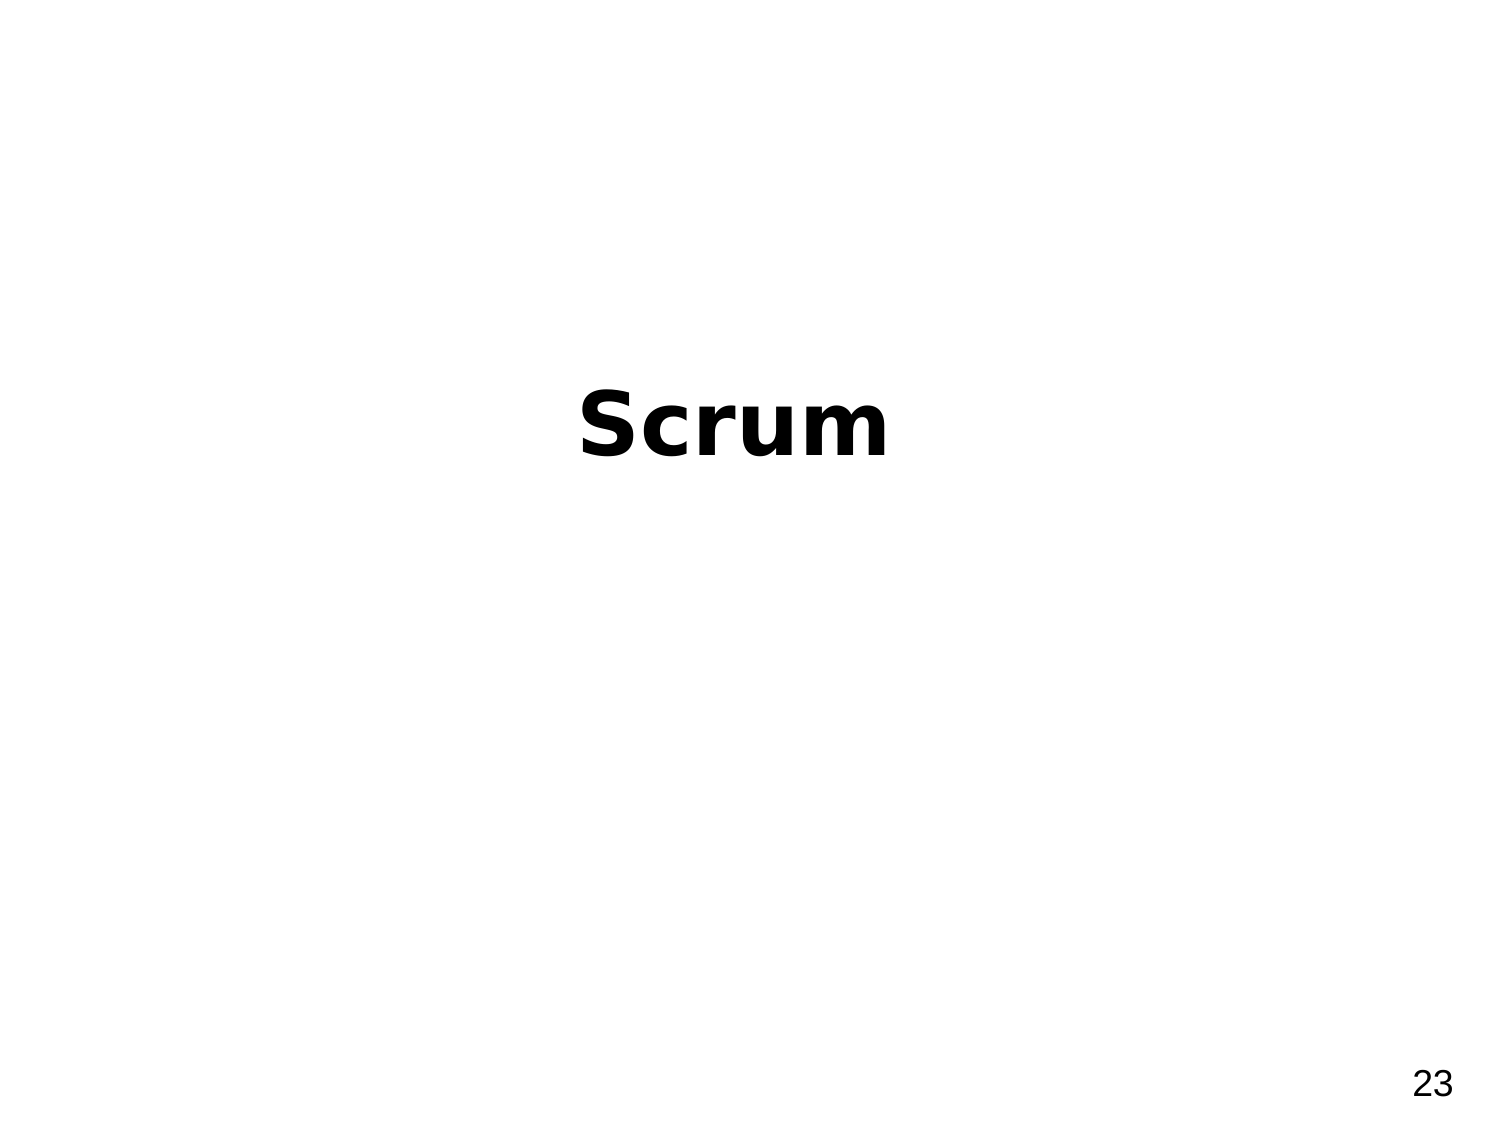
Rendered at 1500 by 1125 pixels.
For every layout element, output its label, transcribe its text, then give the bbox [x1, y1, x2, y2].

title Scrum [59, 354, 1409, 487]
